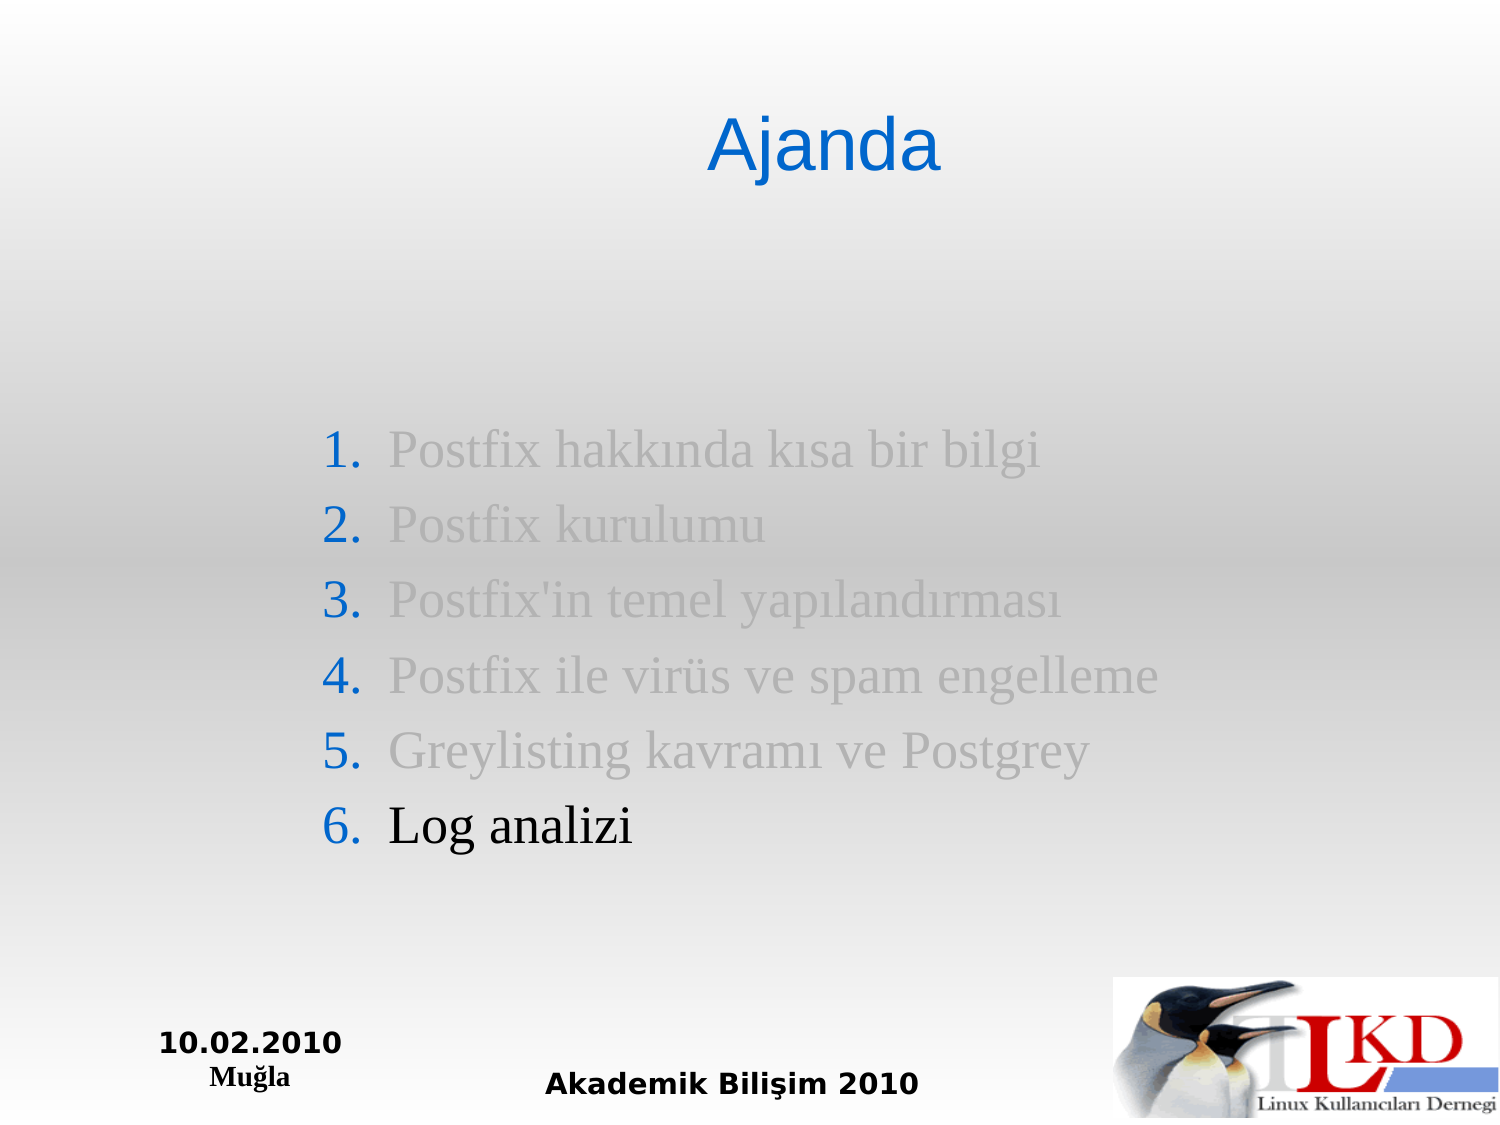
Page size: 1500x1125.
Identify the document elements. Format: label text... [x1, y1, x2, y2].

subtitle Postfix hakkında kısa bir bilgi Postfix kurulumu Postfix'in temel yapılandırması Postfix ile virüs ve spam engelleme Greylisting kavramı ve Postgrey Log analizi [224, 299, 1425, 975]
picture [1113, 977, 1499, 1118]
title Ajanda [224, 49, 1425, 238]
